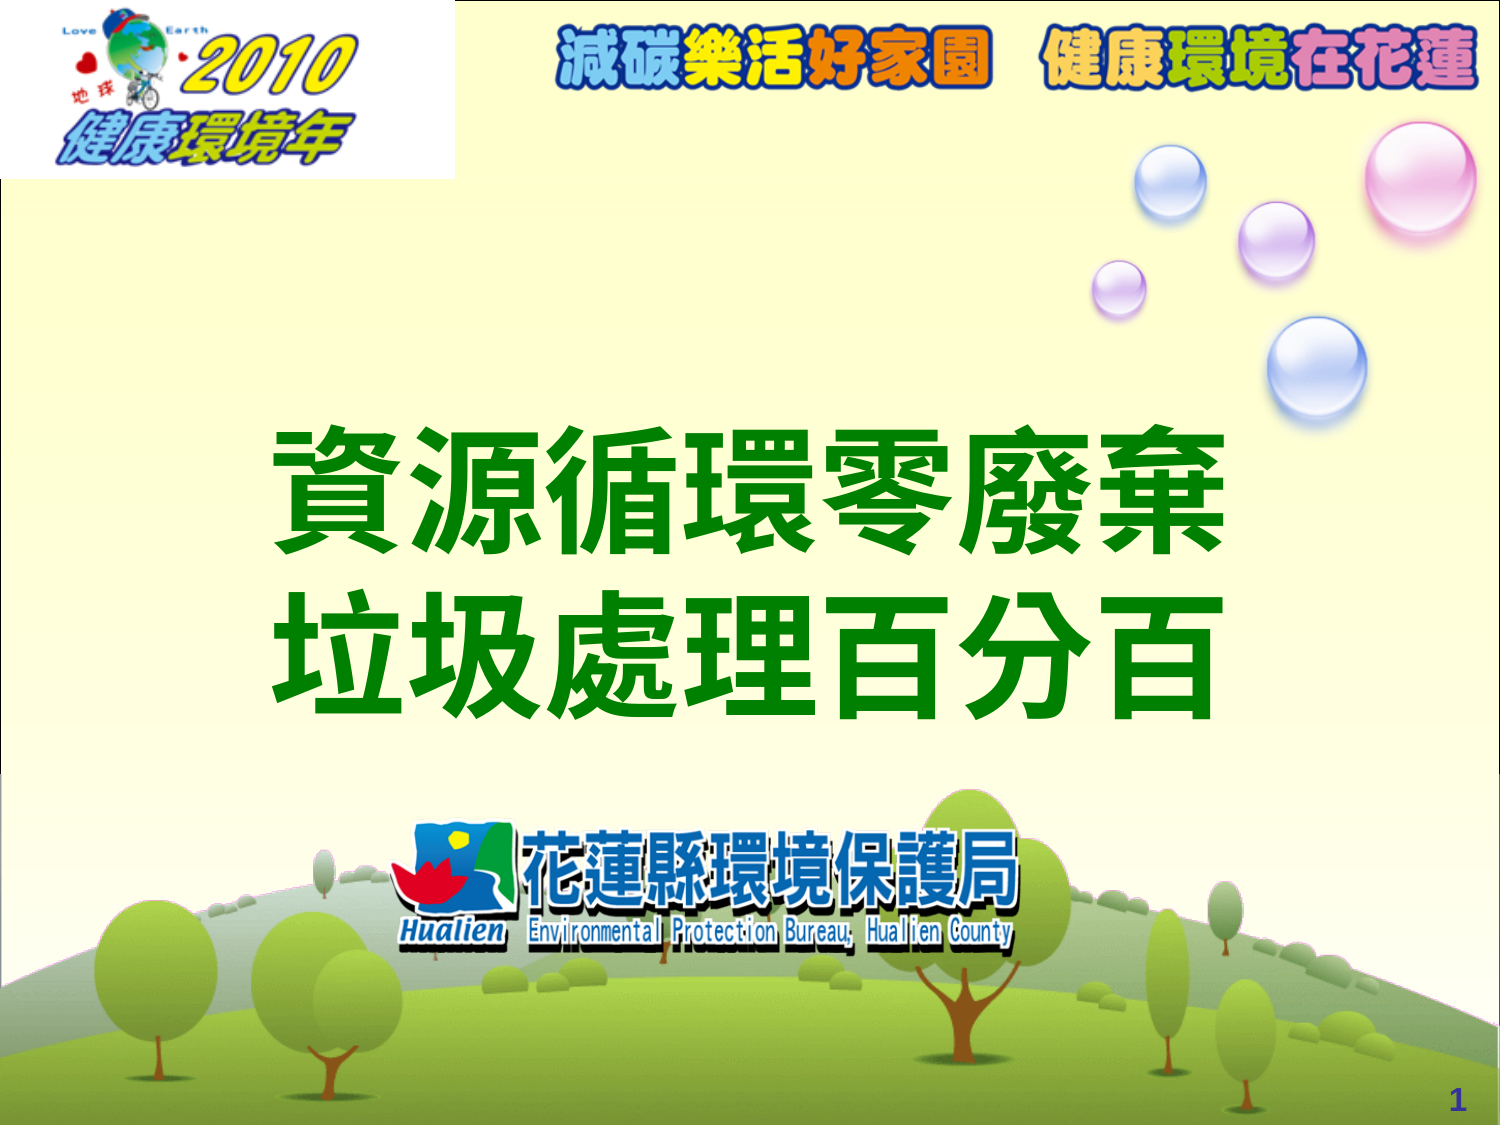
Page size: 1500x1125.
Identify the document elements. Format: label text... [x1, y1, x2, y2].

text_box 資源循環零廢棄 垃圾處理百分百 [0, 397, 1500, 743]
picture [0, 0, 455, 179]
picture [0, 774, 1500, 1125]
picture [542, 0, 1500, 397]
text_box <編號> [1423, 1070, 1483, 1114]
